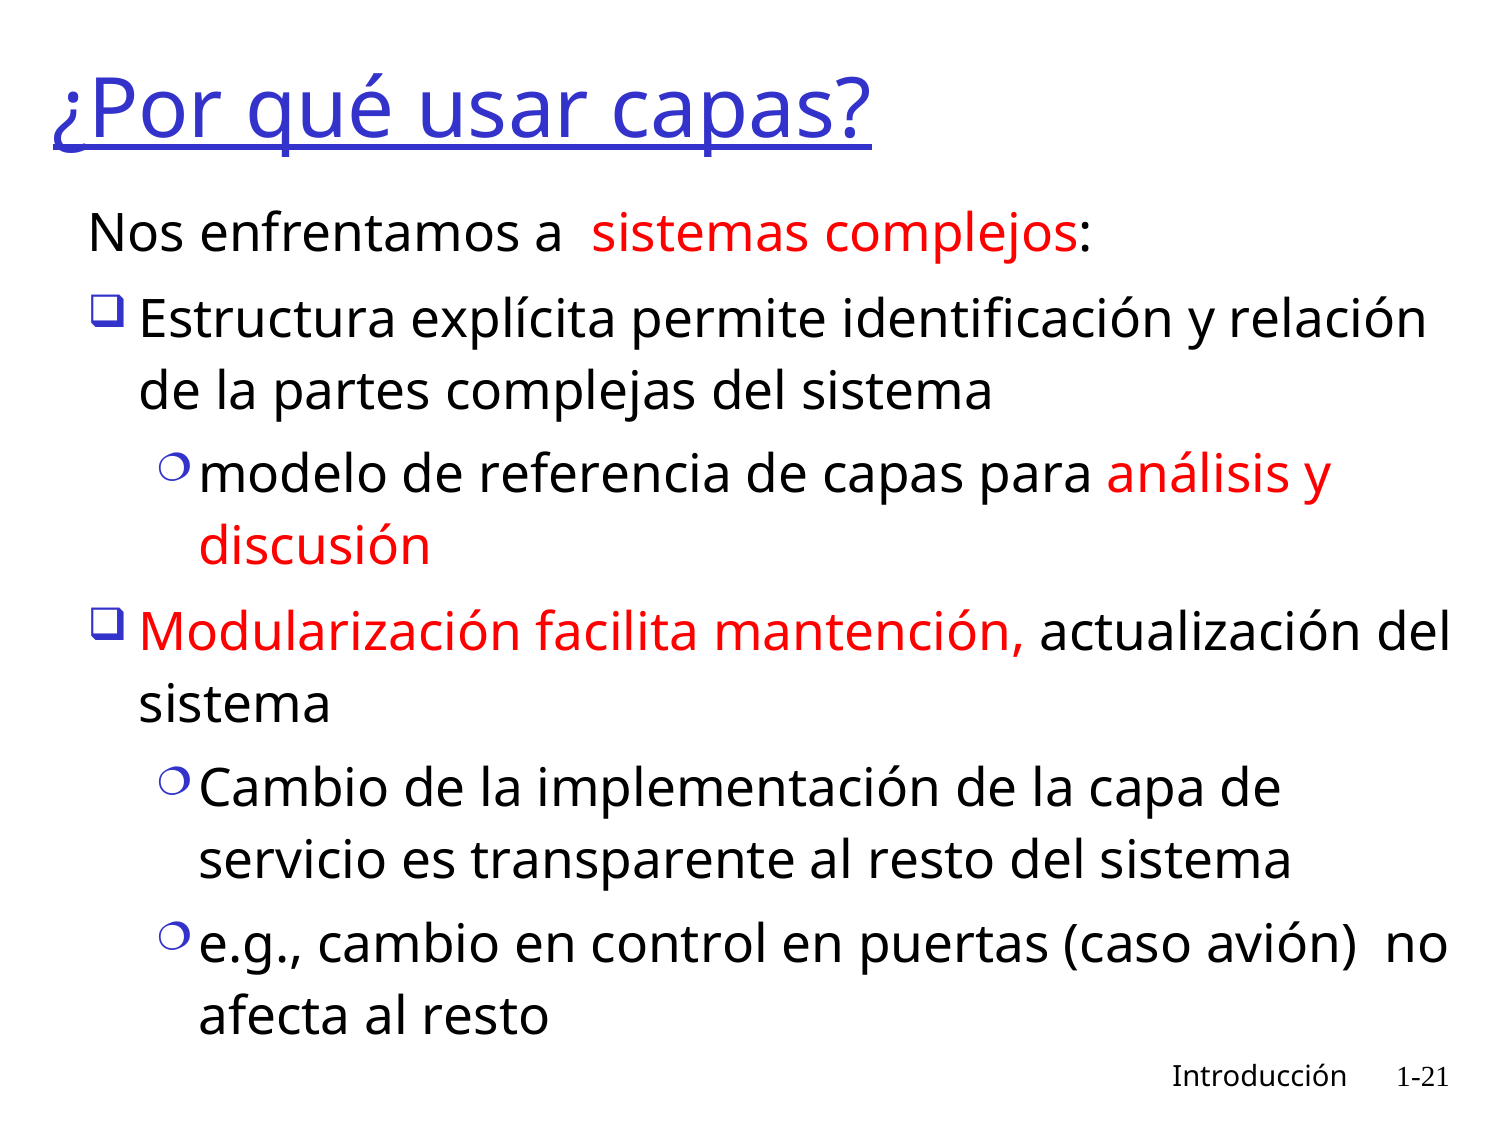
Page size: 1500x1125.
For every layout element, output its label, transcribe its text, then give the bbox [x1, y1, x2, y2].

list Nos enfrentamos a sistemas complejos: Estructura explícita permite identificación y relación de la partes complejas del sistema modelo de referencia de capas para análisis y discusión Modularización facilita mantención, actualización del sistema Cambio de la implementación de la capa de servicio es transparente al resto del sistema e.g., cambio en control en puertas (caso avión) no afecta al resto [87, 195, 1463, 1051]
text_box 1-<number> [1362, 1050, 1466, 1125]
text_box Introducción [887, 1051, 1362, 1125]
title ¿Por qué usar capas? [37, 16, 1463, 196]
